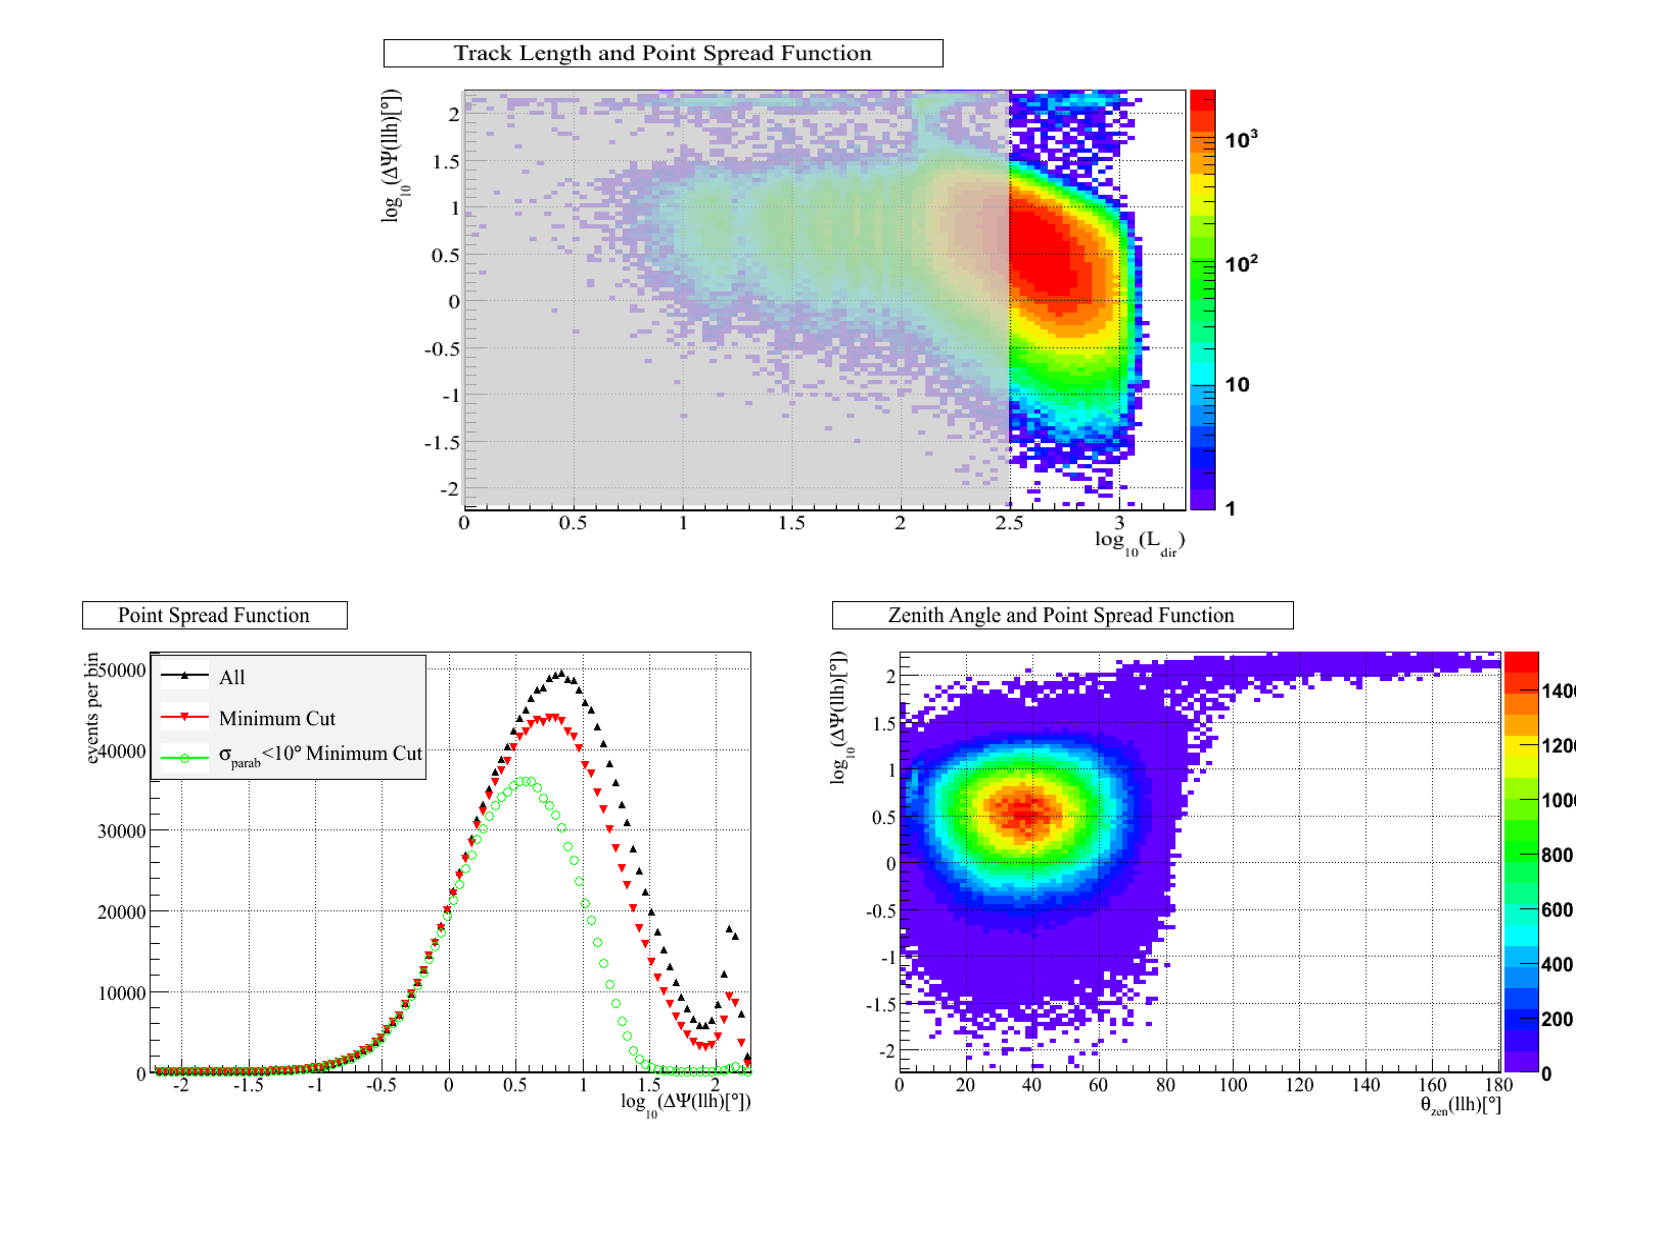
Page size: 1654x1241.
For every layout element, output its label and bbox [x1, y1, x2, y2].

text_box [460, 90, 1009, 506]
picture [375, 37, 1276, 563]
picture [75, 599, 1576, 1126]
